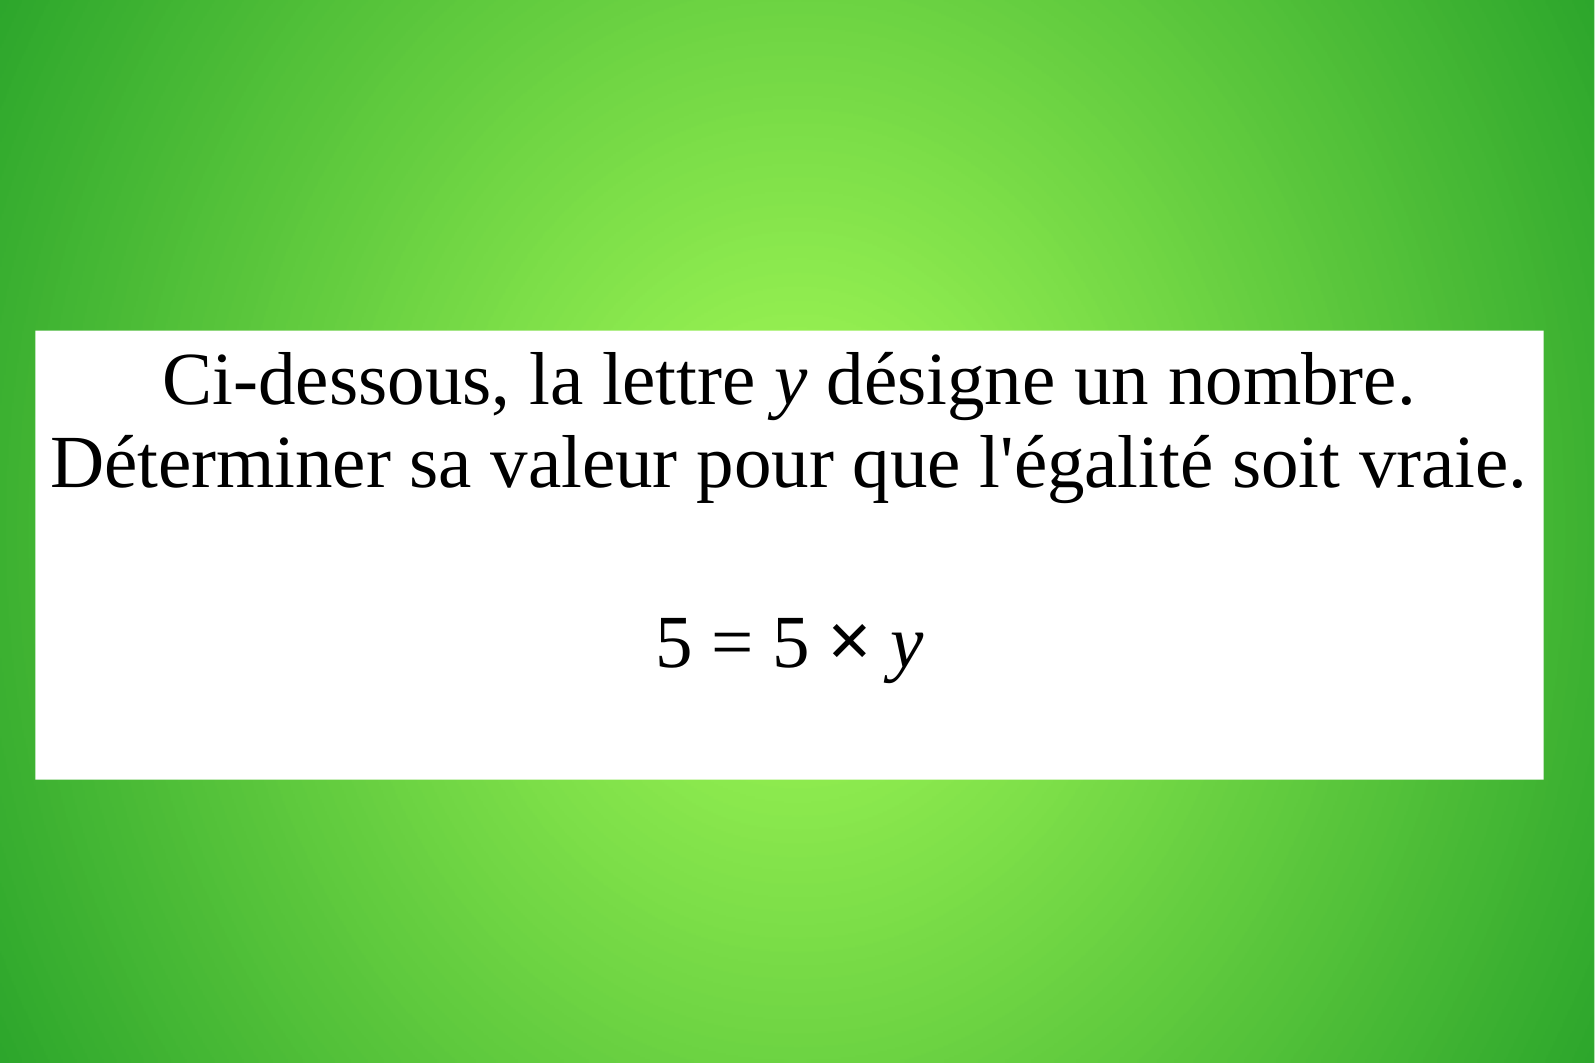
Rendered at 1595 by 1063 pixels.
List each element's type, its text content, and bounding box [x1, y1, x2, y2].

text_box Ci-dessous, la lettre y désigne un nombre. Déterminer sa valeur pour que l'égalité soit vraie. 5 = 5 × y [35, 330, 1544, 778]
picture [0, 0, 1595, 1063]
